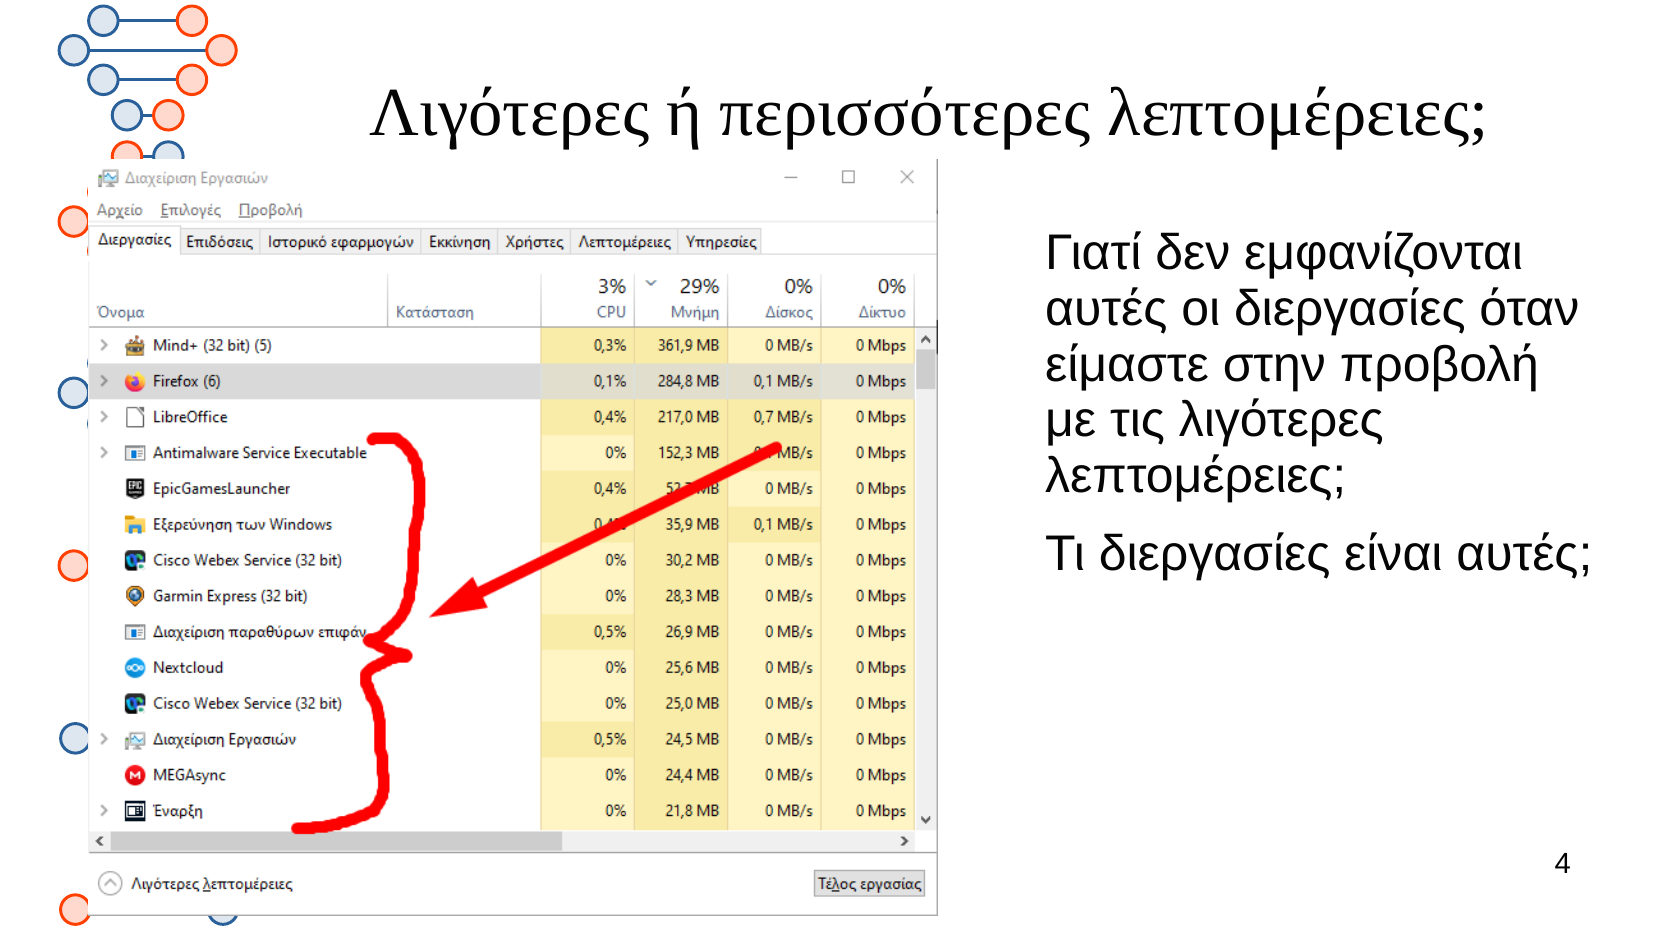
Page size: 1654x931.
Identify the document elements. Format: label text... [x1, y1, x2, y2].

list Γιατί δεν εμφανίζονται αυτές οι διεργασίες όταν είμαστε στην προβολή με τις λιγότερες λεπτομέρειες; Τι διεργασίες είναι αυτές; [974, 224, 1595, 764]
title Λιγότερες ή περισσότερες λεπτομέρειες; [265, 35, 1595, 189]
picture [88, 159, 938, 916]
